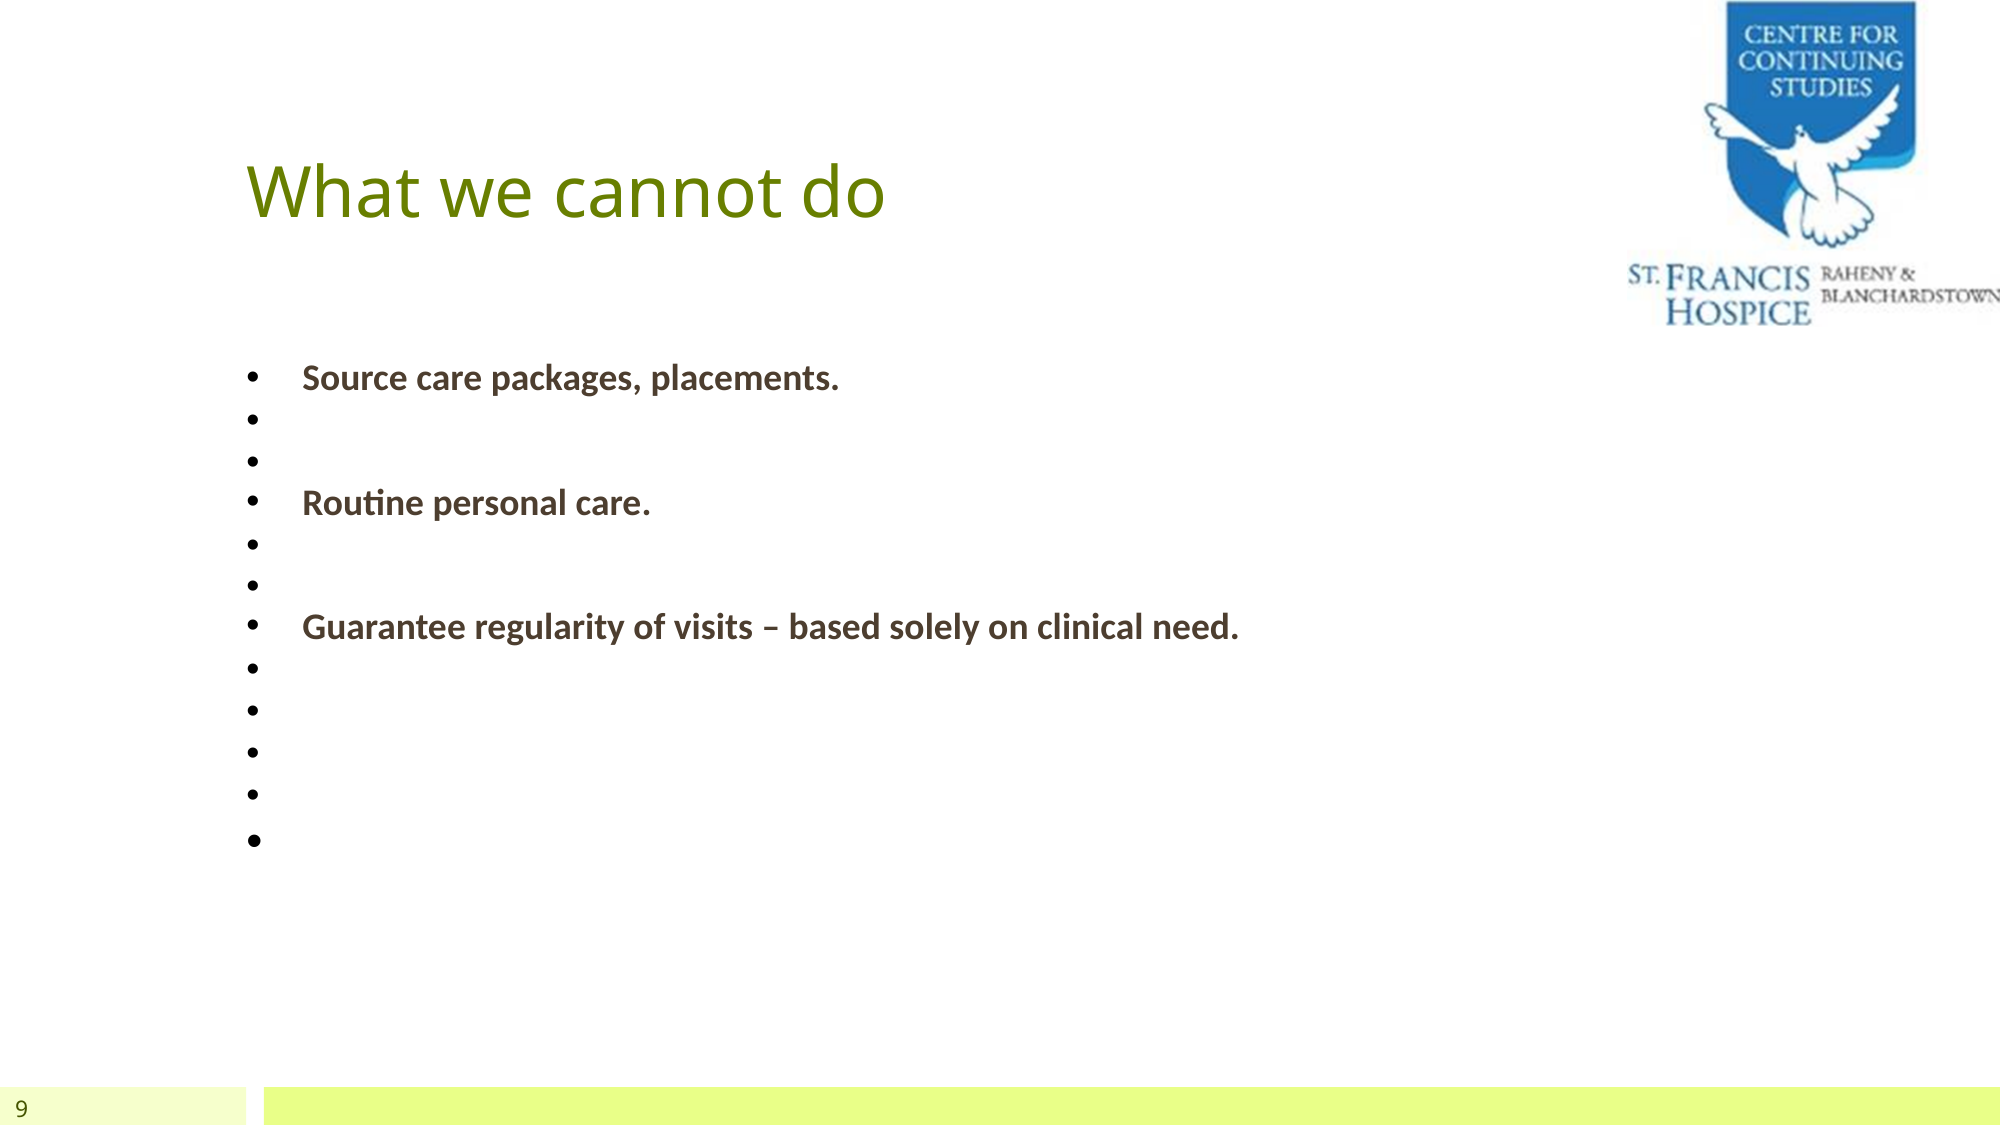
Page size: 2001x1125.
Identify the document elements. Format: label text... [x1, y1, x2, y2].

text_box [0, 1087, 68, 1125]
title What we cannot do [231, 45, 1627, 240]
list Source care packages, placements. Routine personal care. Guarantee regularity of visits – based solely on clinical need. [231, 350, 1564, 1025]
picture [1627, 0, 2000, 328]
